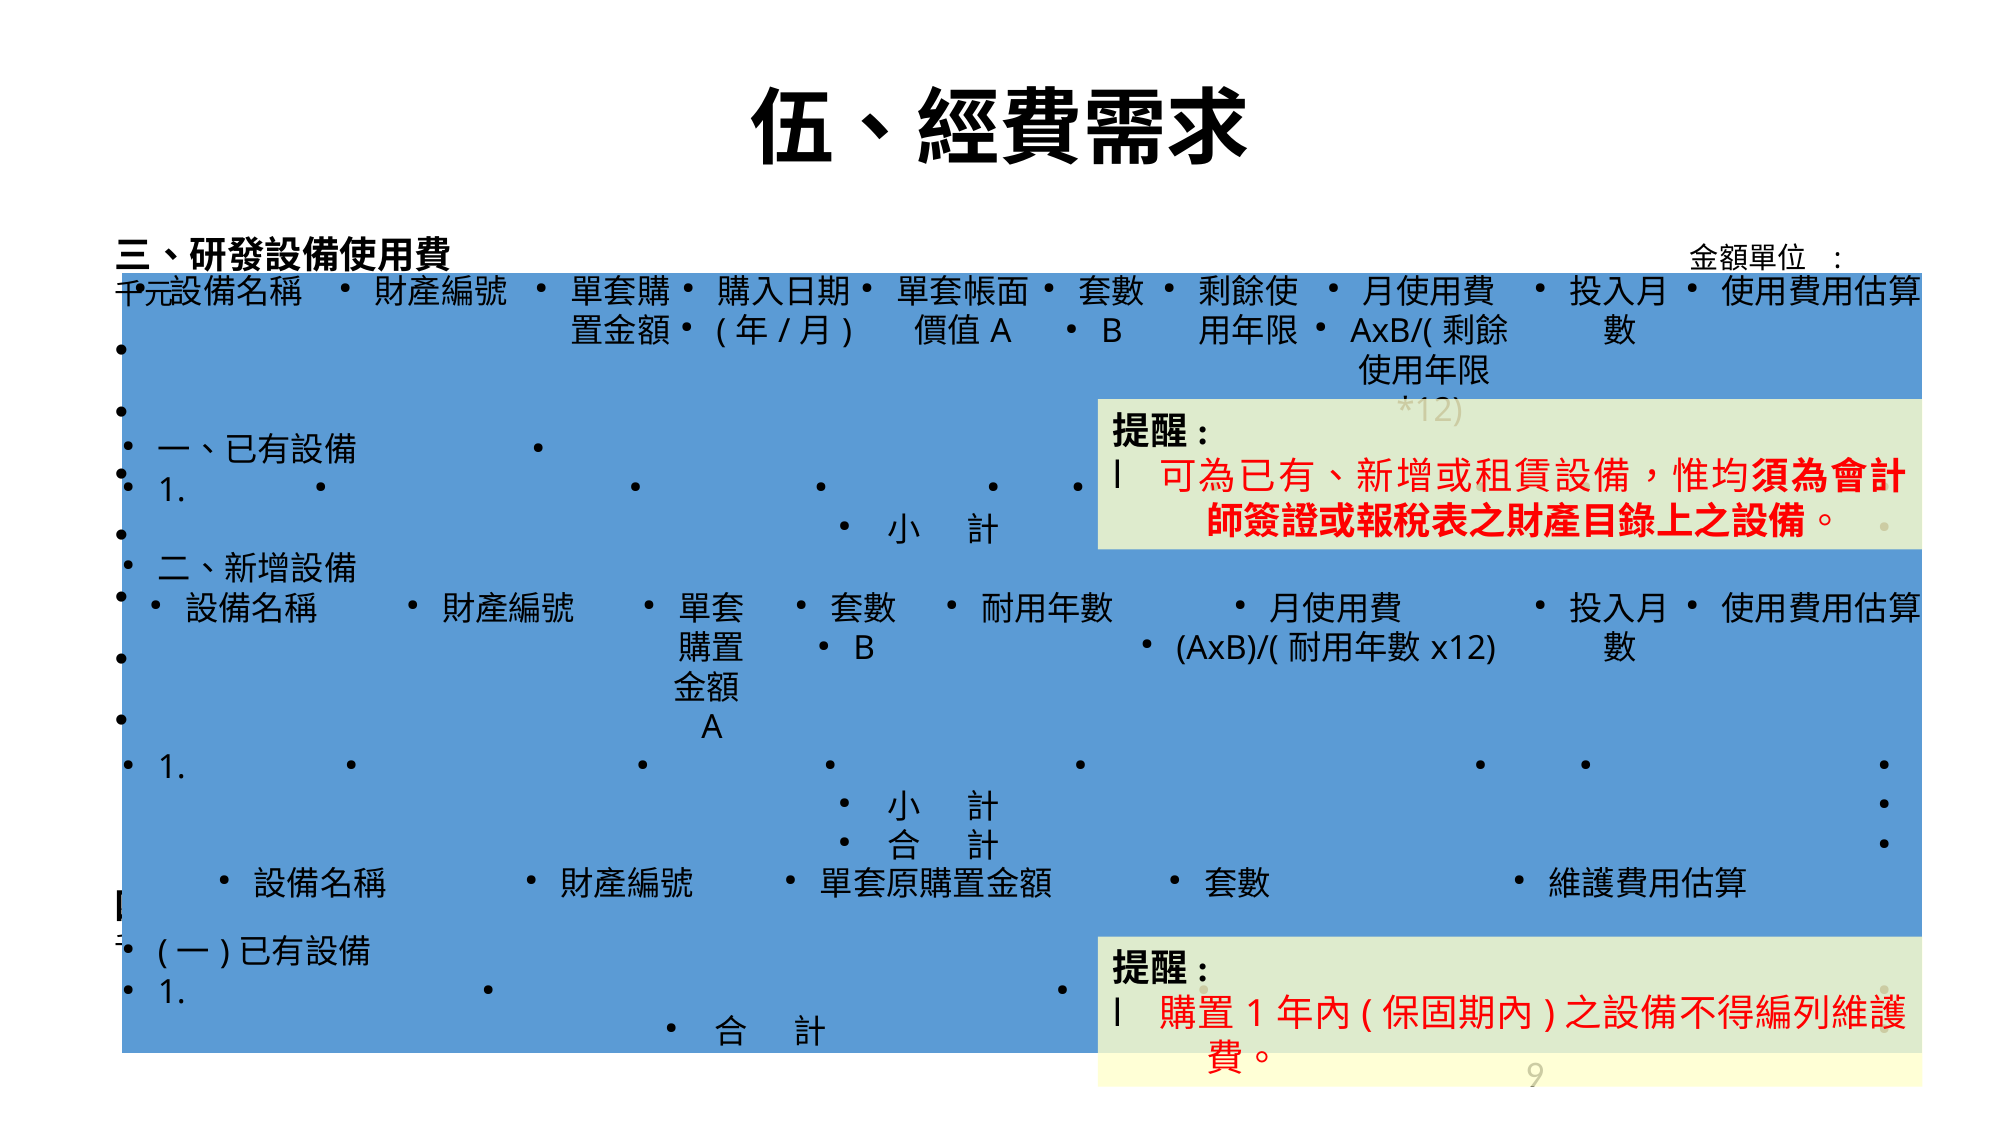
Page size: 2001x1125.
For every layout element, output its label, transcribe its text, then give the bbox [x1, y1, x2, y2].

title 伍、經費需求 [99, 14, 1900, 173]
table_header 設備名稱 [122, 866, 483, 934]
list 三、研發設備使用費 金額單位 : 千元 四、研發設備維護費 金額單位 : 千元 [99, 183, 1945, 886]
text_box 提醒: 購置1年內(保固期內)之設備不得編列維護費。 [1098, 937, 1922, 1087]
table_cell [737, 974, 1098, 1013]
table_cell 1. [122, 974, 483, 1013]
table_header 套數 [1101, 866, 1339, 934]
text_box 提醒: 可為已有、新增或租賃設備，惟均須為會計師簽證或報稅表之財產目錄上之設備。 [1098, 399, 1922, 549]
table_cell (一)已有設備 [122, 934, 1922, 974]
table_header 財產編號 [483, 866, 737, 934]
table_header 單套原購置金額 [737, 866, 1101, 934]
table_cell 合 計 [122, 1013, 1098, 1053]
table_cell [483, 974, 737, 1013]
table_header 維護費用估算 [1339, 866, 1922, 934]
text_box 9 [1510, 1042, 1977, 1103]
